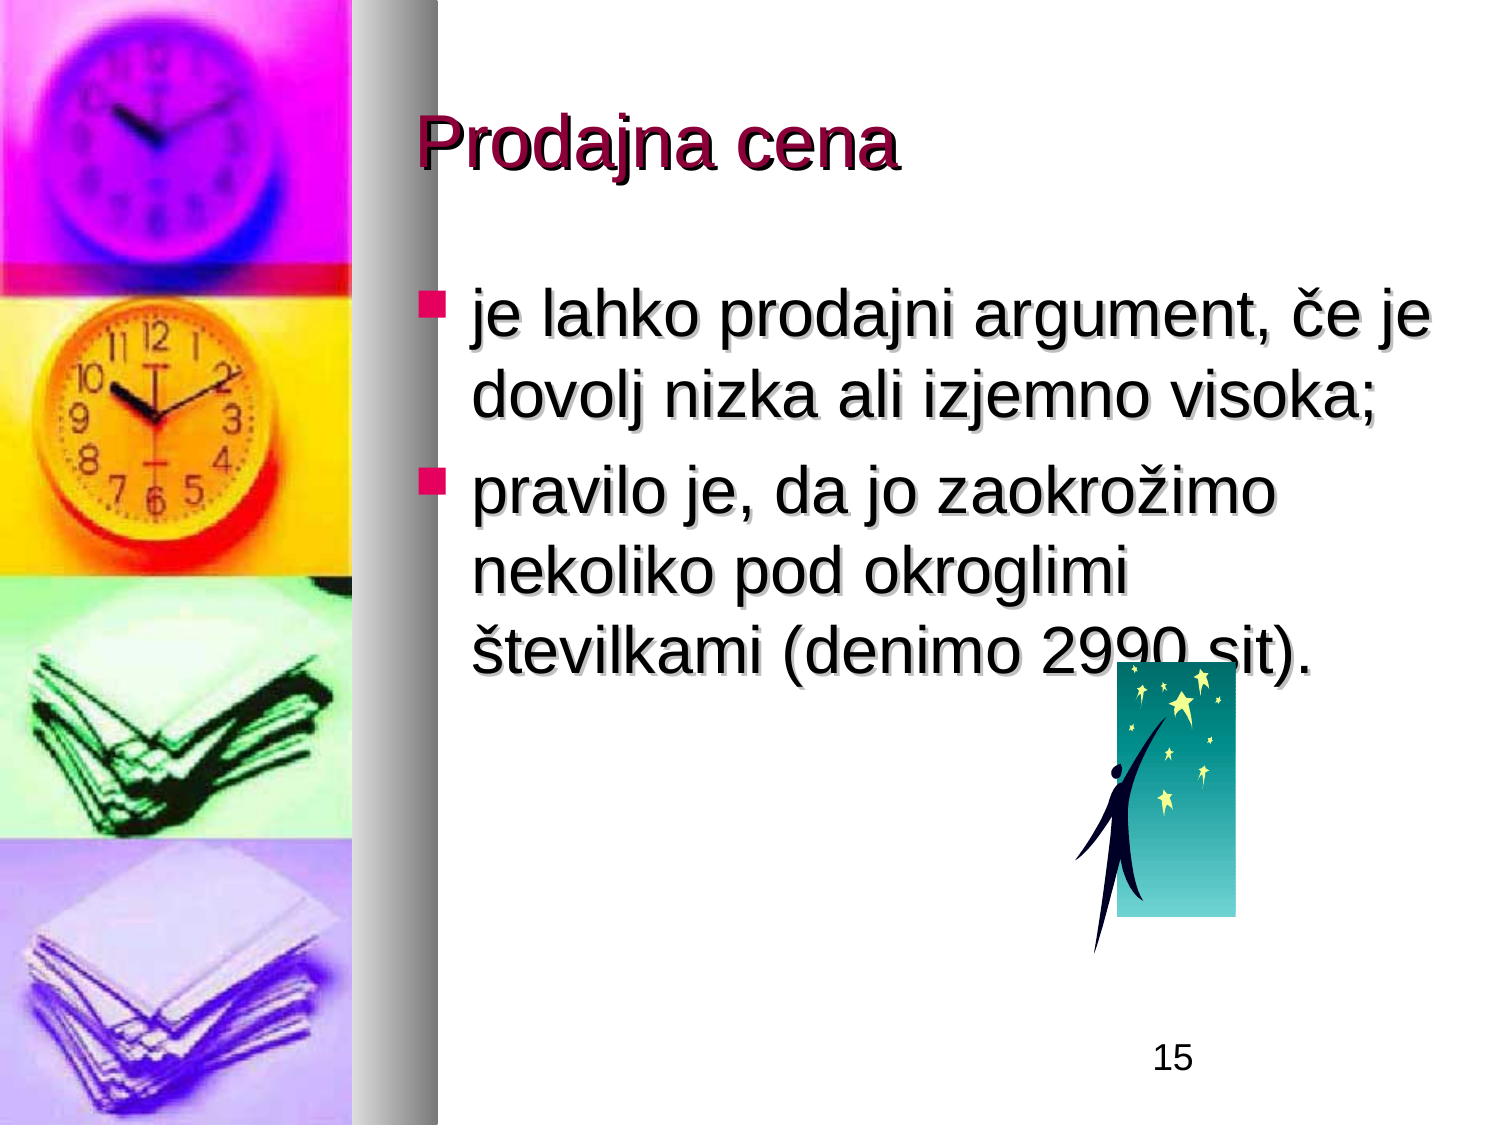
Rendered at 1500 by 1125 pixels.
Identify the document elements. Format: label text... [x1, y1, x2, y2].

title Prodajna cena [399, 37, 1450, 238]
picture [0, 0, 352, 1125]
picture [1074, 662, 1236, 954]
list je lahko prodajni argument, če je dovolj nizka ali izjemno visoka; pravilo je, da jo zaokrožimo nekoliko pod okroglimi številkami (denimo 2990 sit). [399, 262, 1450, 1001]
